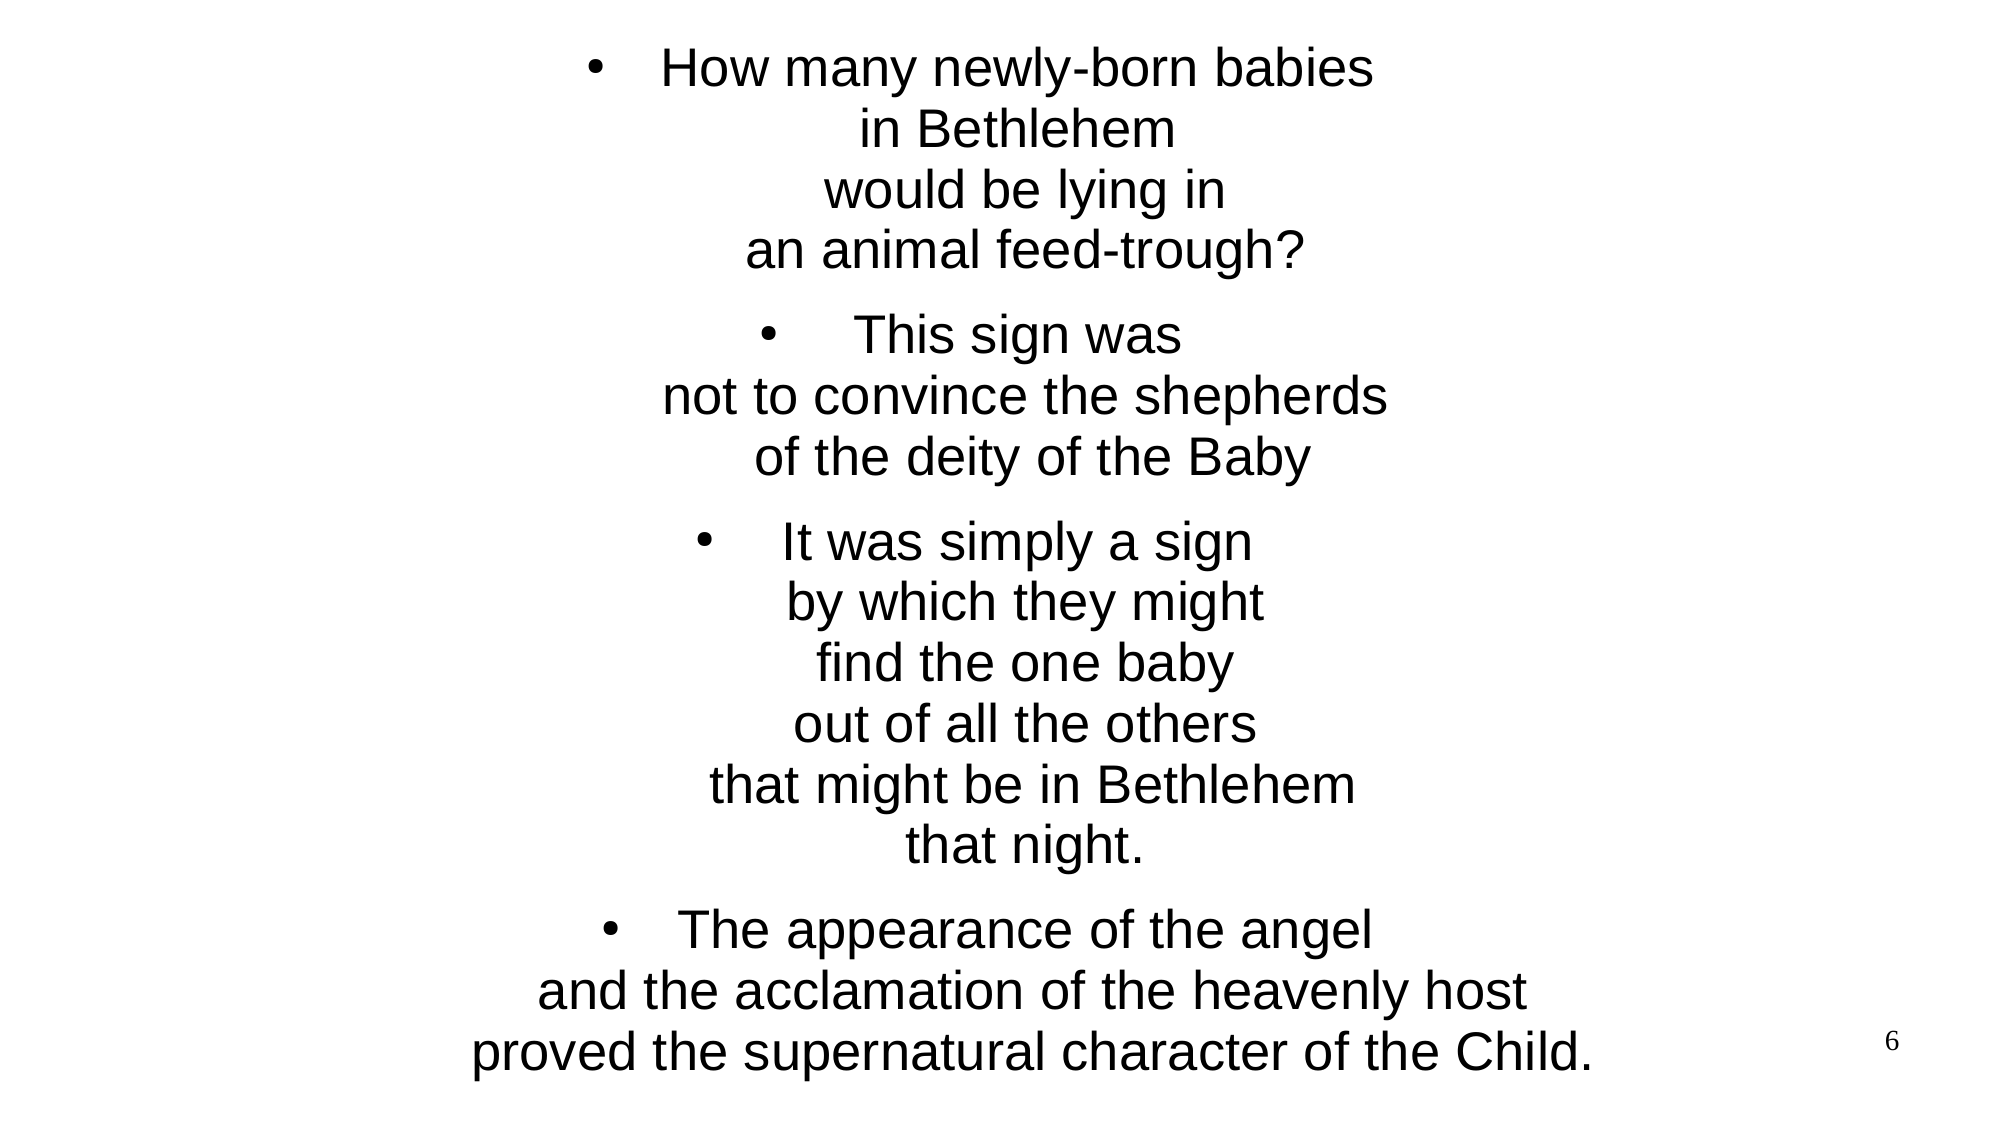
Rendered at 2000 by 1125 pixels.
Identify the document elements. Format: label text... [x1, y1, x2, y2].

list How many newly-born babies in Bethlehem would be lying in an animal feed-trough? This sign was not to convince the shepherds of the deity of the Baby It was simply a sign by which they might find the one baby out of all the others that might be in Bethlehem that night. The appearance of the angel and the acclamation of the heavenly host proved the supernatural character of the Child. [37, 37, 1951, 1088]
